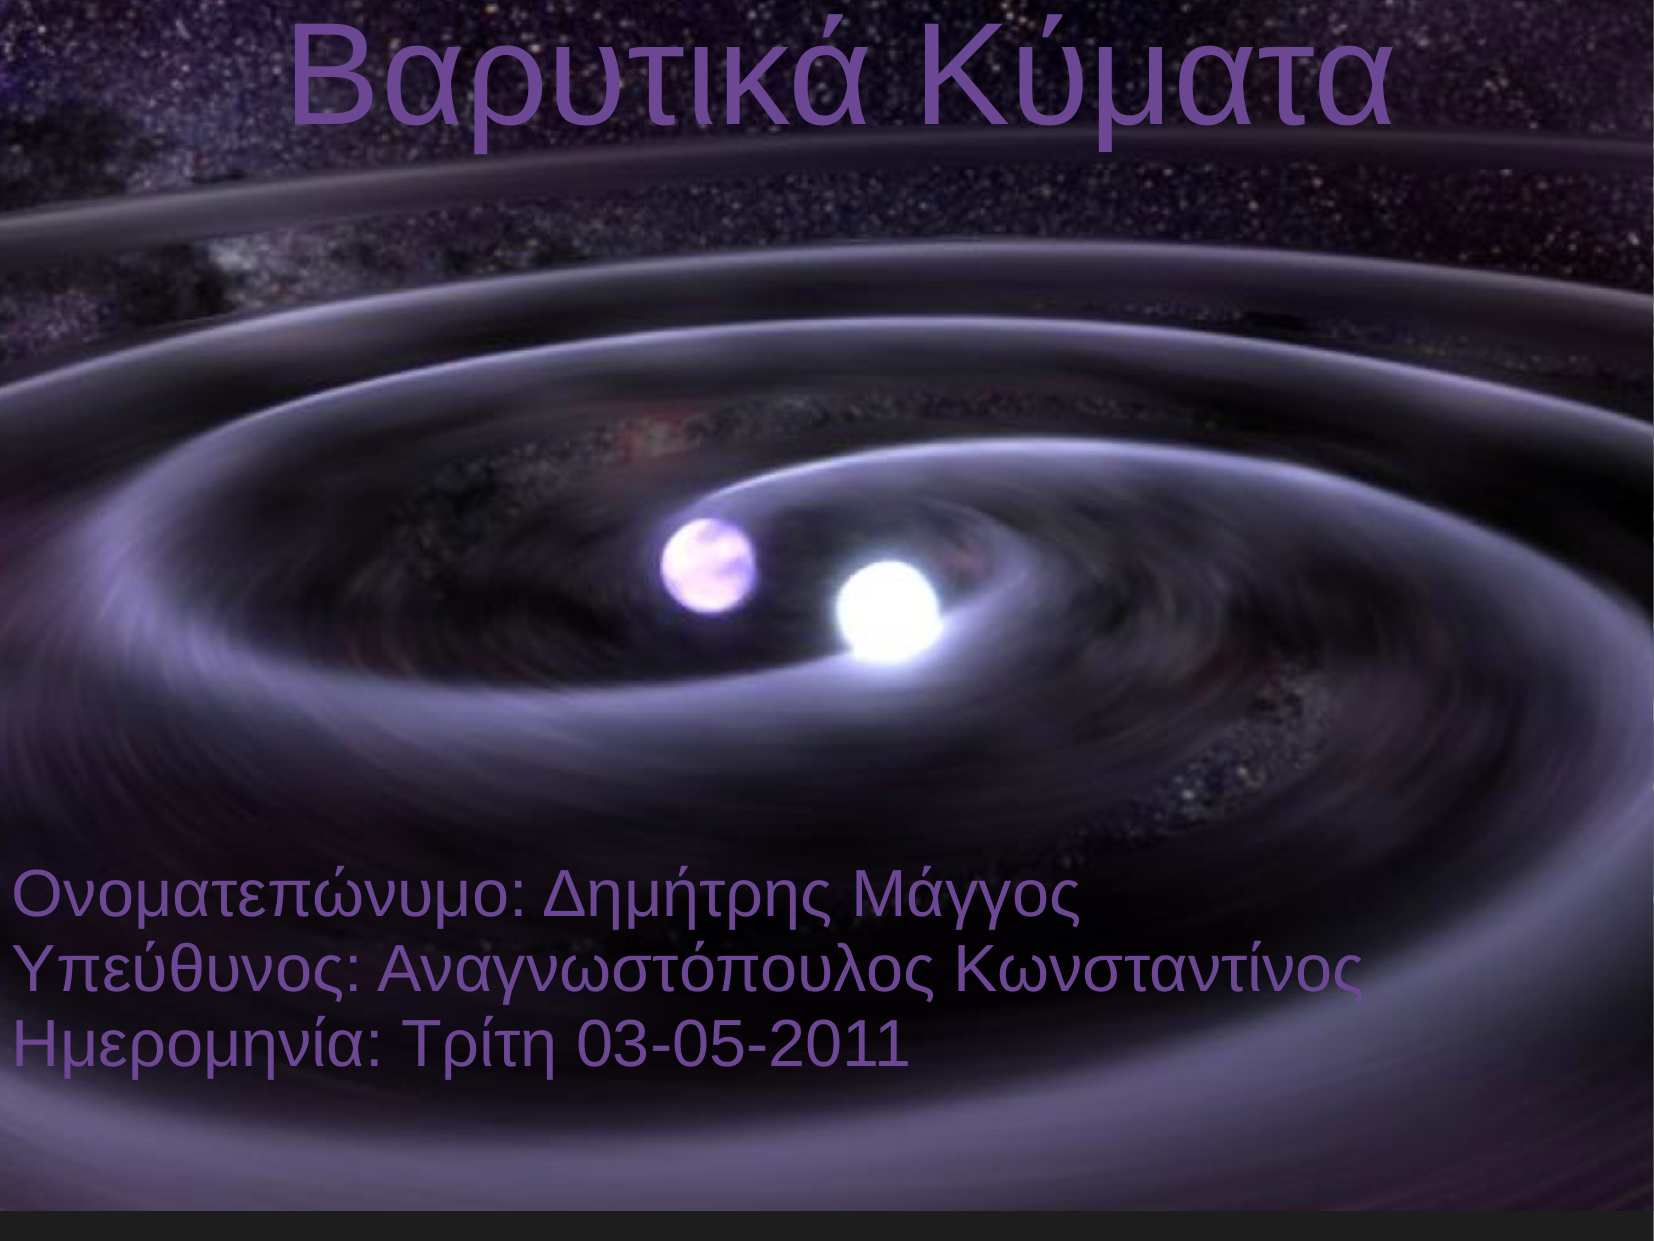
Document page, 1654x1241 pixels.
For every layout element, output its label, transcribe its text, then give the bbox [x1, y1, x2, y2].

picture [0, 0, 1654, 1241]
title Βαρυτικά Κύματα [147, 0, 1536, 178]
list Ονοματεπώνυμο: Δημήτρης Μάγγος Υπεύθυνος: Αναγνωστόπουλος Κωνσταντίνος Ημερομηνία: Τρίτη 03-05-2011 [0, 856, 1595, 1241]
